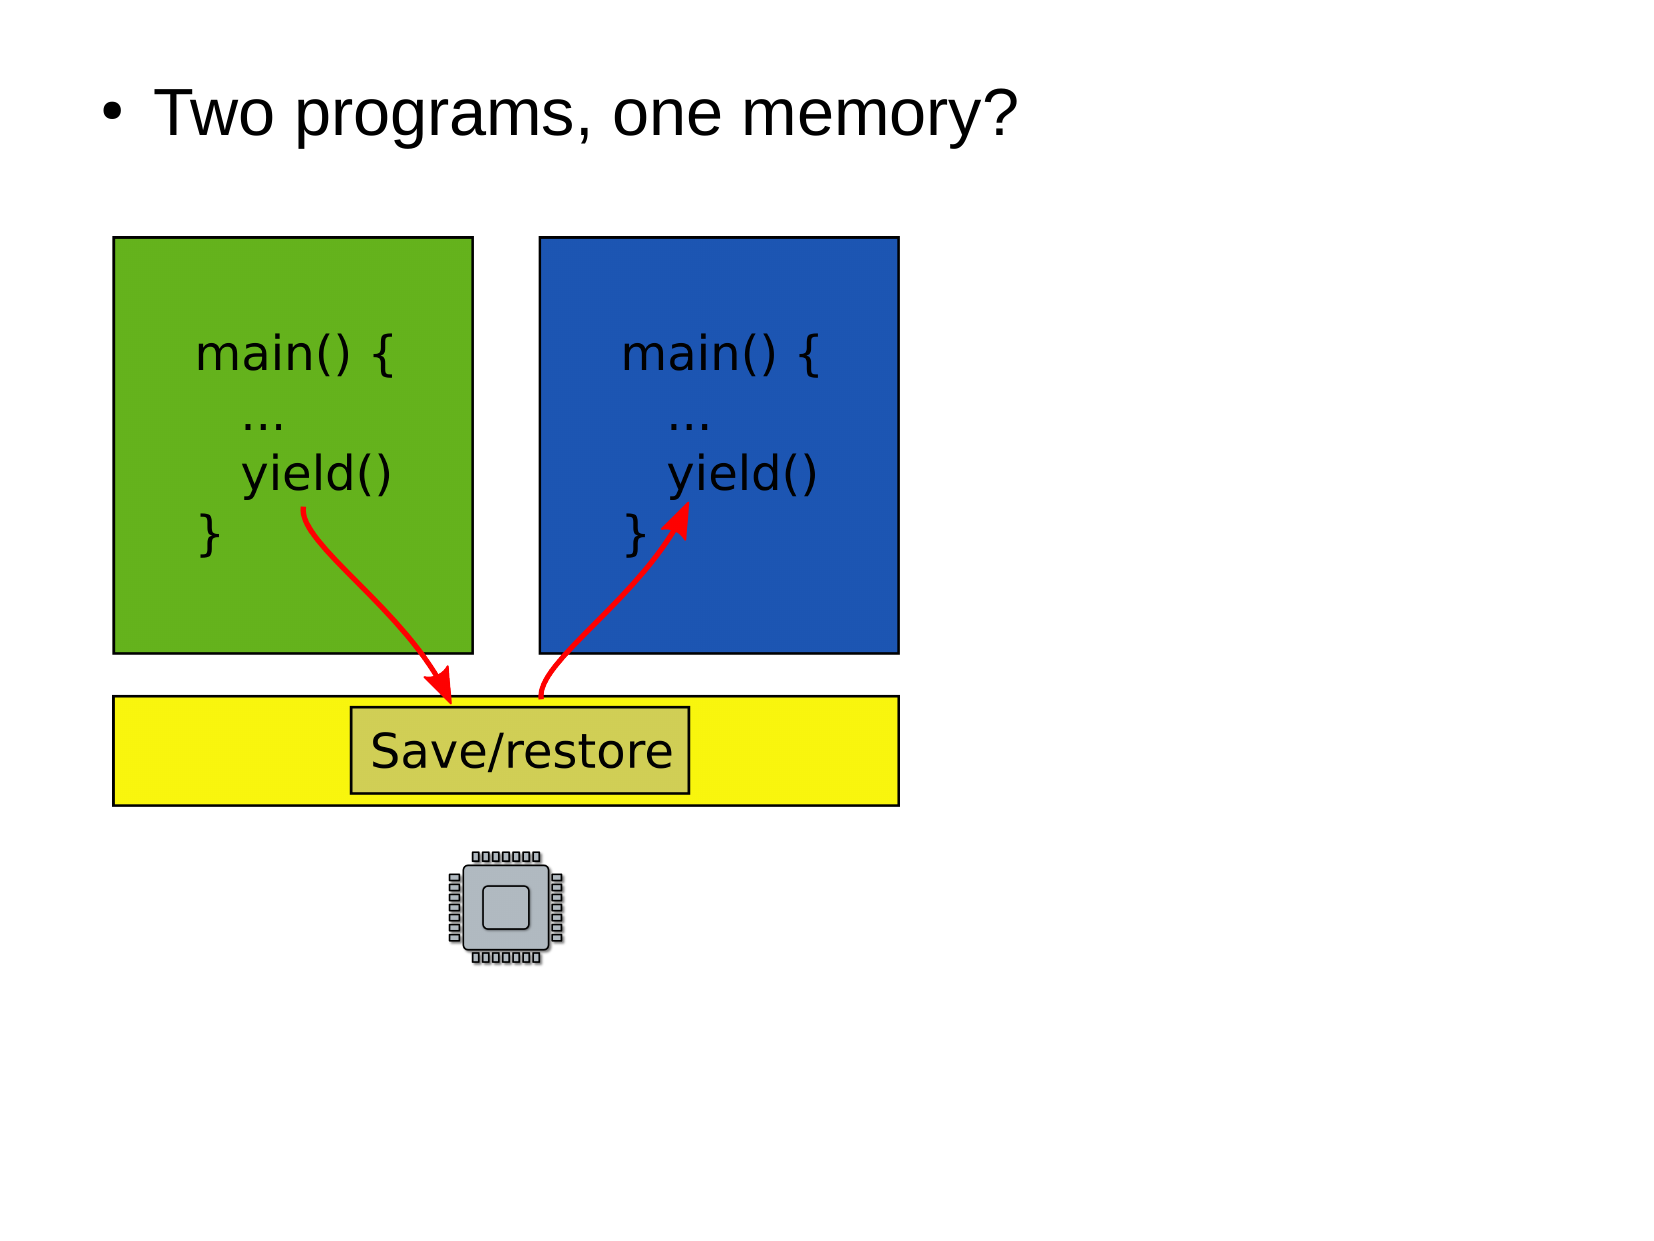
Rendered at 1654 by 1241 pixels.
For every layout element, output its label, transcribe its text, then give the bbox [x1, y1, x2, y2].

picture [112, 236, 900, 976]
list Two programs, one memory? [82, 75, 1576, 151]
